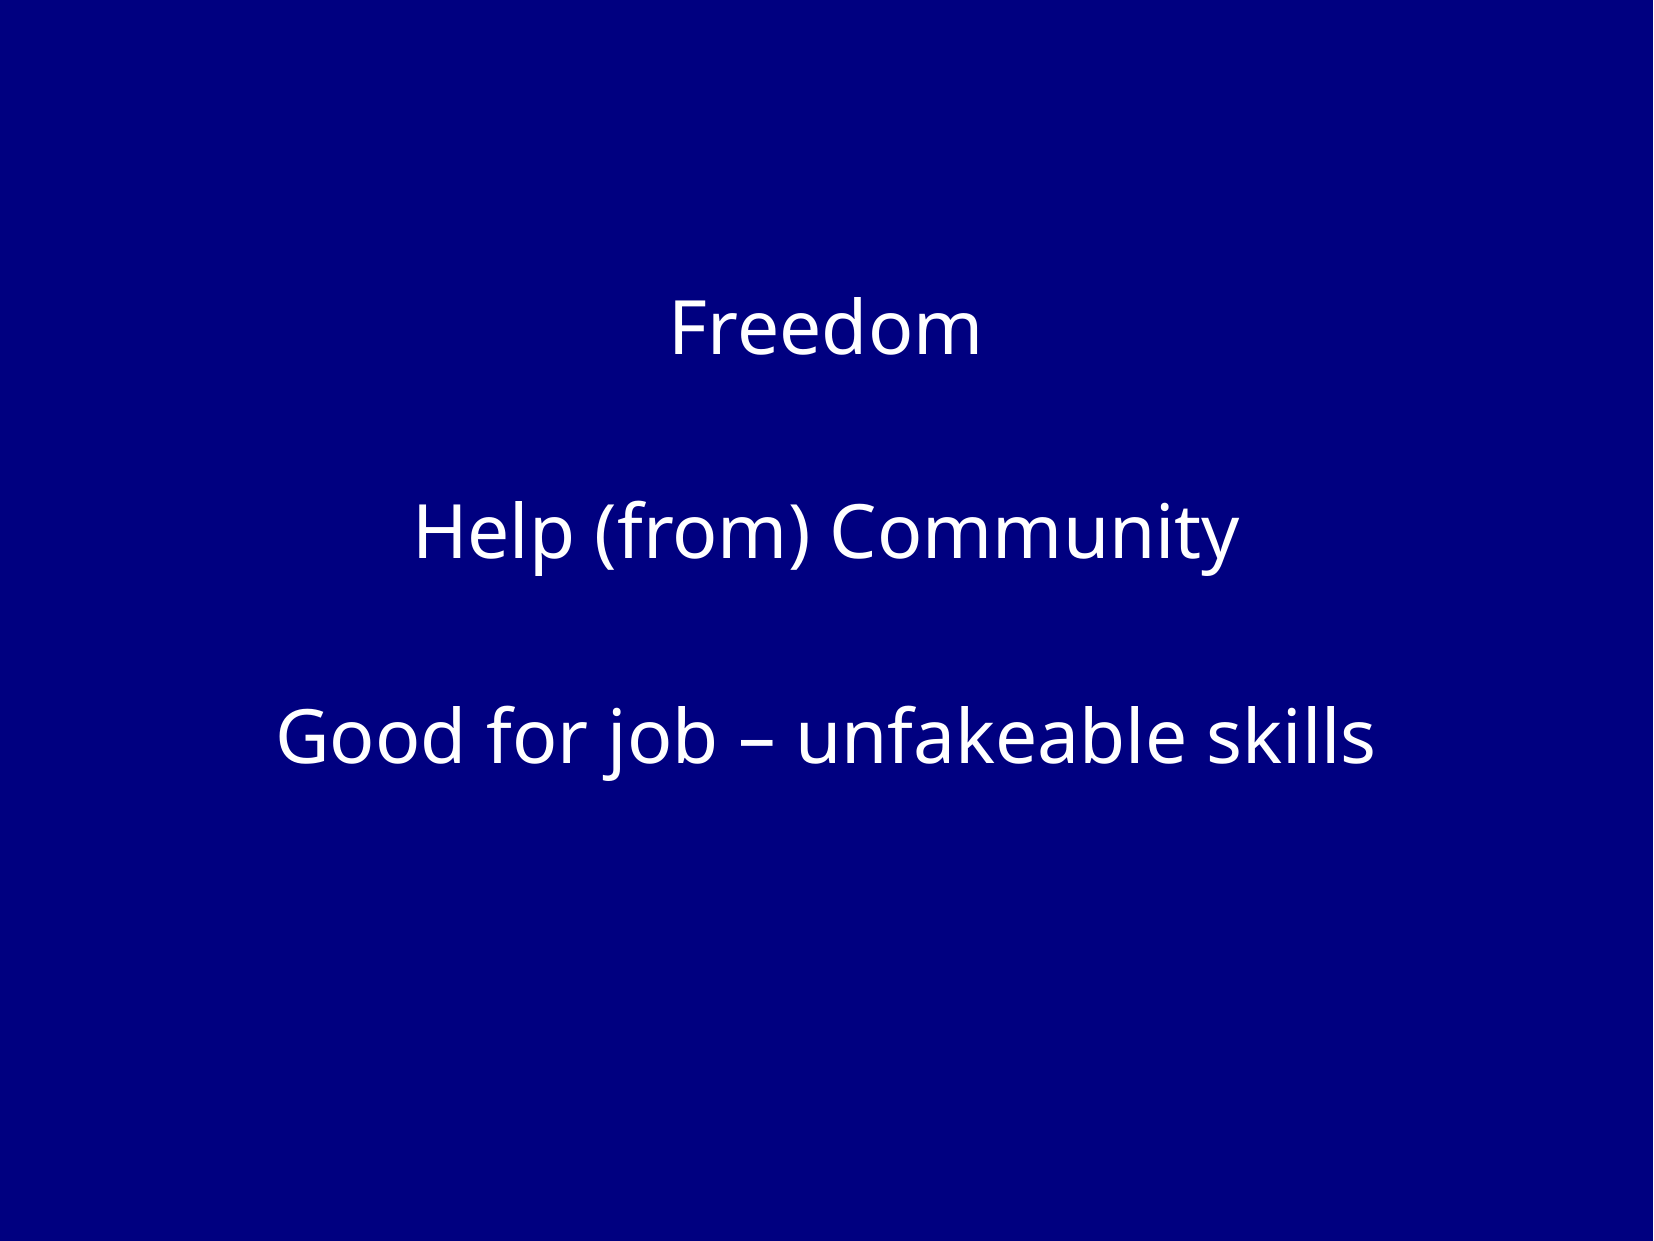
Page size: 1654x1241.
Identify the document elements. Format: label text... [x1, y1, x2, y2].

subtitle Freedom Help (from) Community Good for job – unfakeable skills [82, 49, 1571, 1010]
